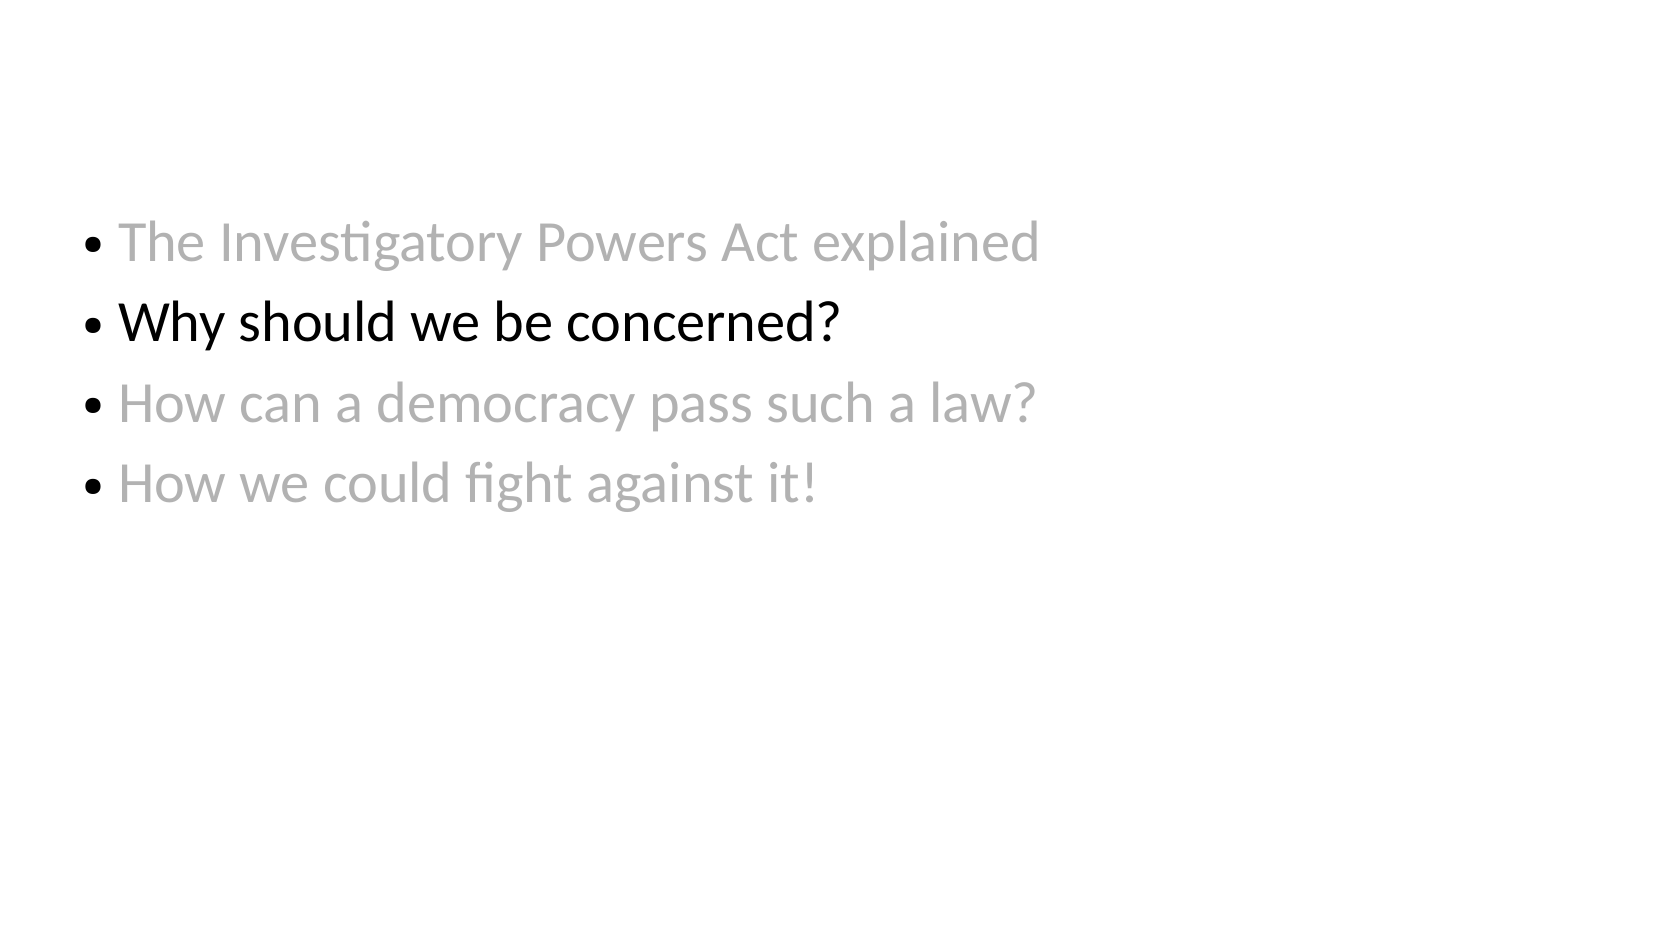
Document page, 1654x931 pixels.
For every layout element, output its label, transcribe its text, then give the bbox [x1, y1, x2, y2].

list The Investigatory Powers Act explained Why should we be concerned? How can a democracy pass such a law? How we could fight against it! [82, 217, 1571, 758]
